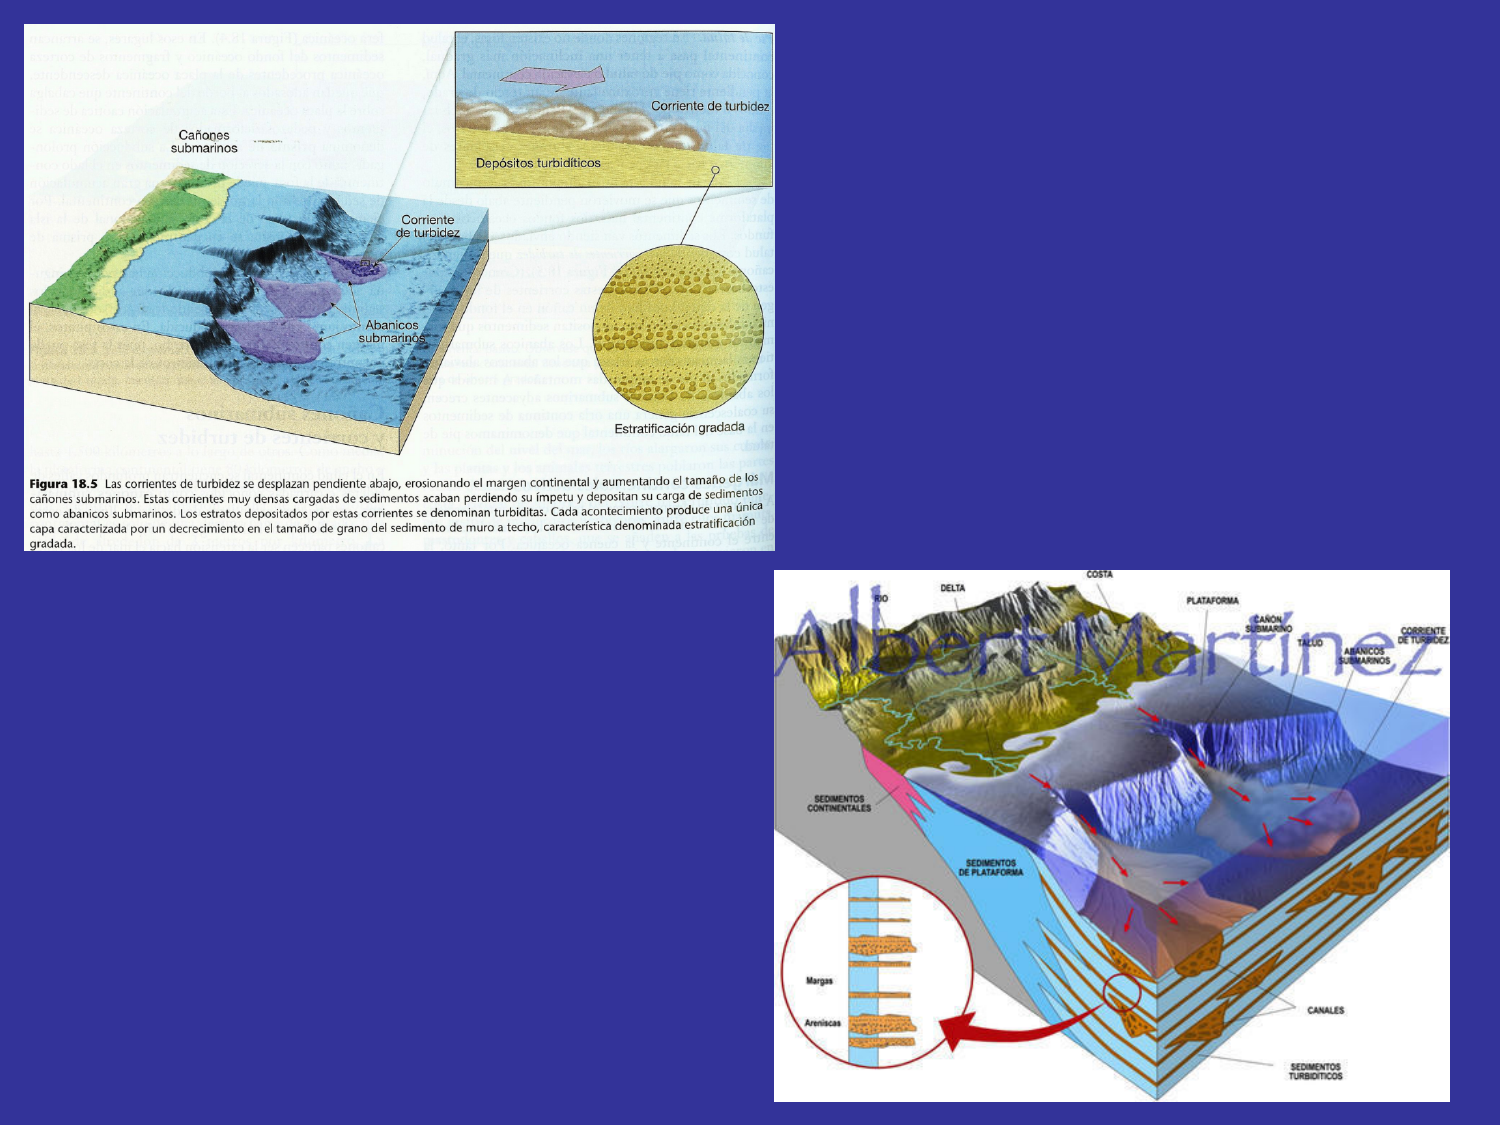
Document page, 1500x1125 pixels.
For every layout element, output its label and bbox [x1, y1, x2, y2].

picture [774, 570, 1450, 1102]
picture [24, 24, 775, 551]
